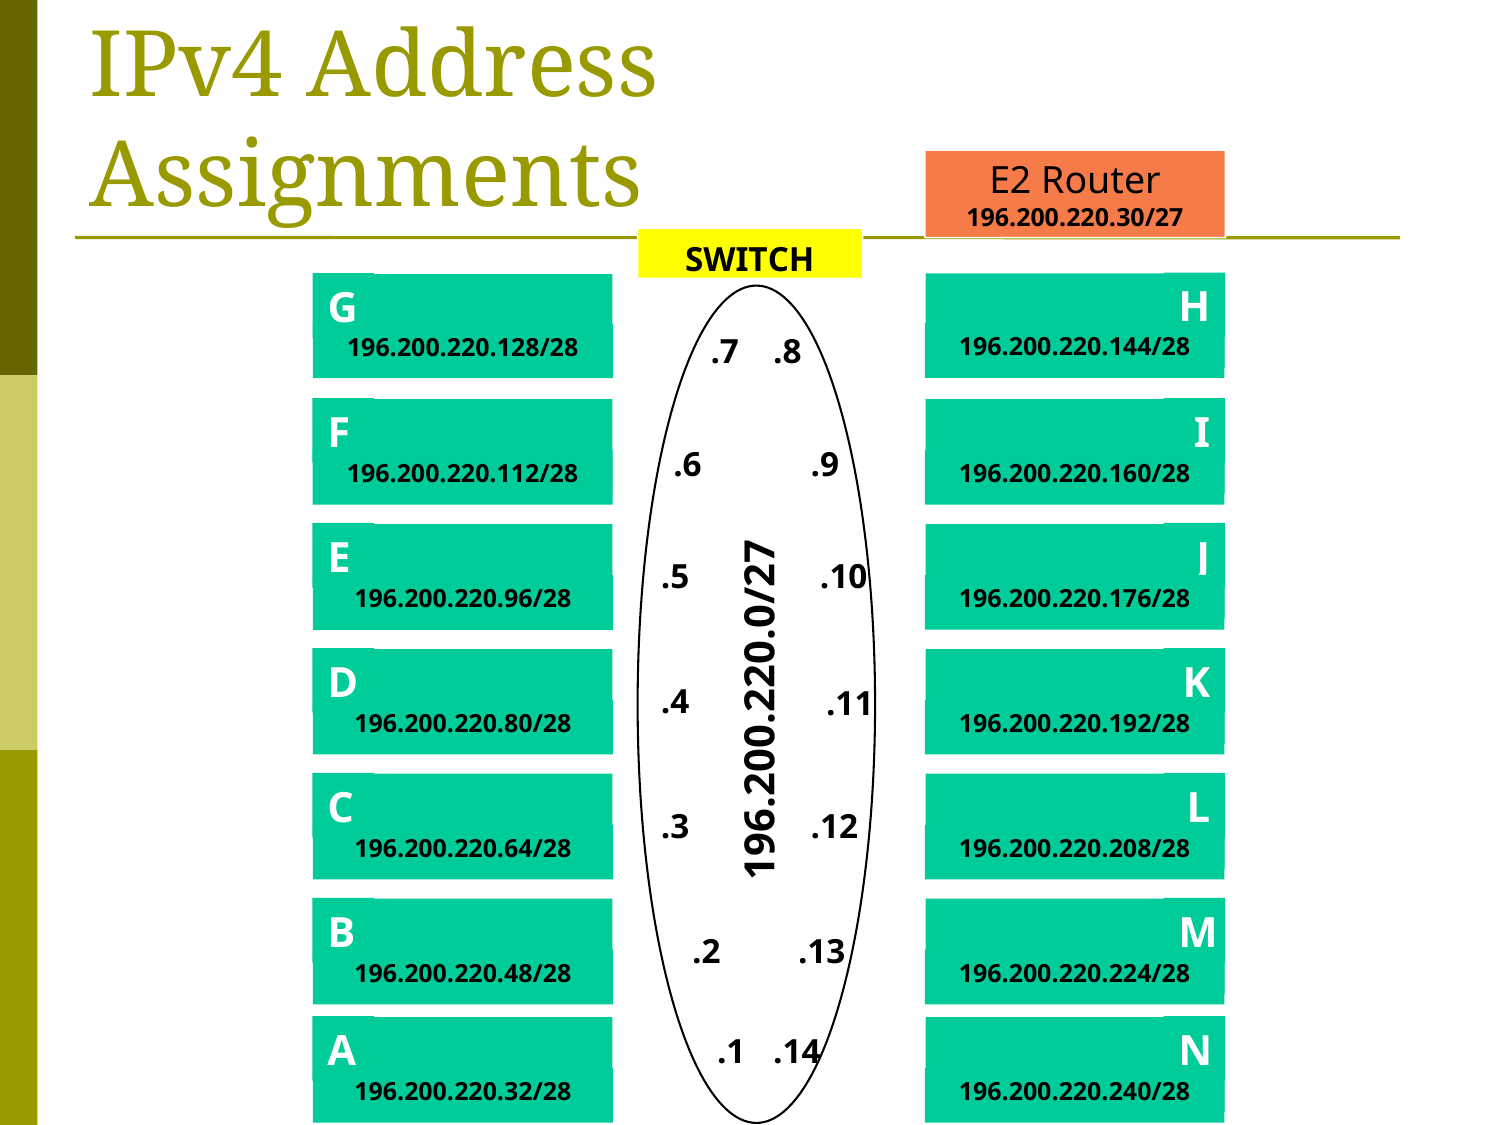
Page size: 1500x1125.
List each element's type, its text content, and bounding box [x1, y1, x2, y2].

text_box SWITCH [637, 230, 863, 286]
text_box [375, 897, 614, 949]
text_box .1 [675, 1022, 750, 1079]
text_box .13 [775, 922, 869, 979]
text_box .2 [650, 922, 763, 979]
text_box L [1163, 772, 1225, 824]
text_box 196.200.220.224/28 [924, 949, 1225, 996]
text_box B [312, 897, 374, 949]
text_box E [312, 523, 374, 575]
text_box J [1163, 523, 1225, 574]
text_box 196.200.220.80/28 [312, 699, 613, 746]
text_box [924, 897, 1163, 949]
text_box 196.200.220.112/28 [312, 449, 613, 496]
text_box N [1163, 1016, 1225, 1067]
text_box [924, 522, 1163, 574]
text_box [924, 272, 1163, 322]
text_box .8 [750, 323, 826, 379]
text_box E2 Router 196.200.220.30/27 [924, 149, 1226, 238]
text_box .6 [650, 435, 726, 491]
text_box 196.200.220.192/28 [924, 699, 1225, 746]
text_box .14 [750, 1022, 844, 1079]
text_box .12 [787, 797, 882, 854]
text_box C [312, 772, 374, 824]
text_box F [312, 398, 374, 449]
text_box [924, 772, 1163, 824]
text_box 196.200.220.240/28 [924, 1068, 1225, 1114]
text_box 196.200.220.48/28 [312, 949, 613, 996]
text_box M [1163, 897, 1225, 949]
text_box 196.200.220.208/28 [924, 824, 1225, 871]
text_box 196.200.220.64/28 [312, 824, 613, 871]
text_box 196.200.220.144/28 [924, 323, 1225, 369]
text_box .9 [787, 435, 863, 491]
text_box A [312, 1016, 374, 1068]
text_box H [1163, 272, 1225, 323]
text_box .7 [687, 323, 750, 379]
text_box K [1163, 648, 1225, 699]
text_box .5 [637, 547, 713, 604]
text_box .10 [800, 547, 888, 604]
text_box 196.200.220.32/28 [312, 1068, 613, 1114]
text_box [375, 522, 614, 574]
text_box G [312, 273, 375, 323]
text_box I [1163, 398, 1225, 449]
text_box 196.200.220.160/28 [924, 449, 1225, 496]
text_box .4 [637, 672, 713, 729]
text_box 196.200.220.176/28 [924, 574, 1225, 621]
title IPv4 Address Assignments [75, 0, 1426, 233]
text_box D [312, 648, 374, 699]
text_box 196.200.220.0/27 [725, 448, 791, 896]
text_box 196.200.220.96/28 [312, 575, 613, 621]
text_box [375, 772, 614, 824]
text_box .3 [637, 797, 713, 854]
text_box .11 [799, 674, 900, 731]
text_box 196.200.220.128/28 [312, 323, 613, 370]
